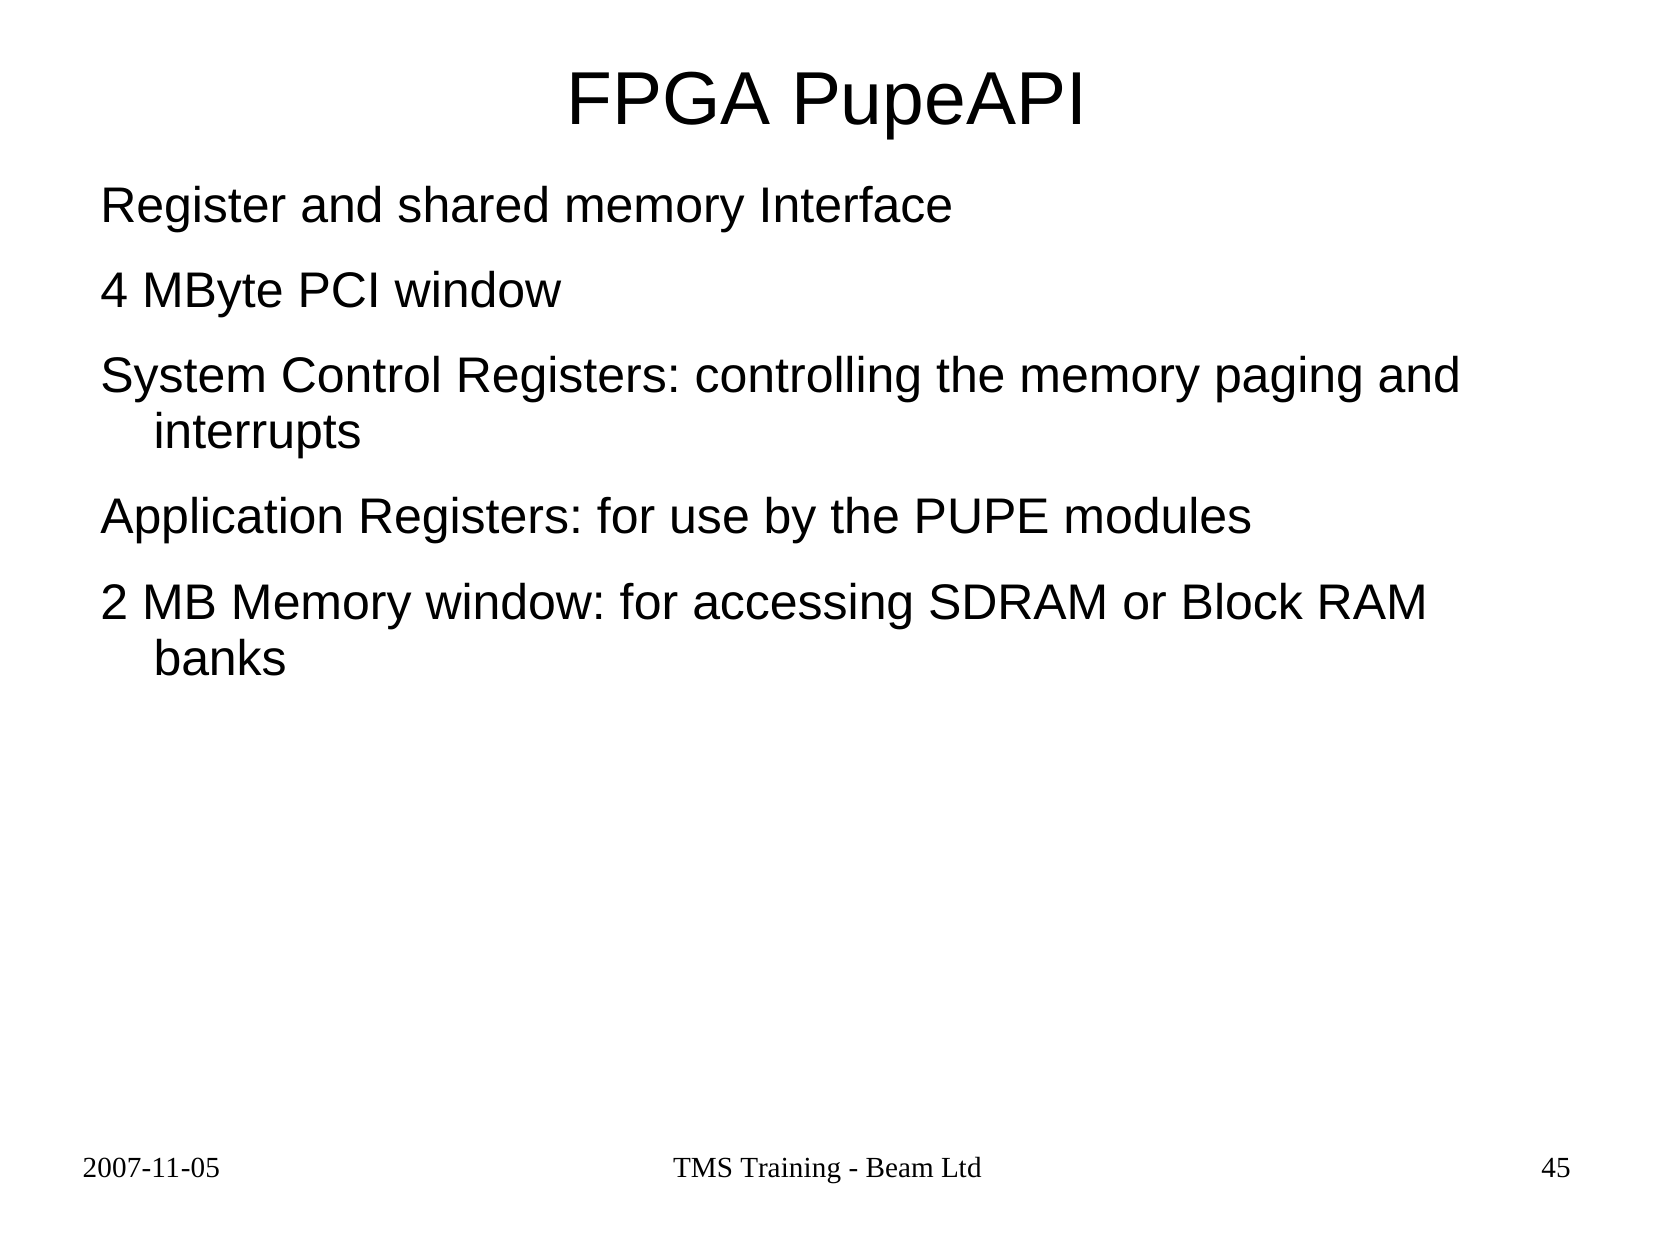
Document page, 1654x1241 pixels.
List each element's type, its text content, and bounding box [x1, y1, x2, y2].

list Register and shared memory Interface 4 MByte PCI window System Control Registers: controlling the memory paging and interrupts Application Registers: for use by the PUPE modules 2 MB Memory window: for accessing SDRAM or Block RAM banks [82, 177, 1571, 1108]
title FPGA PupeAPI [82, 49, 1571, 148]
